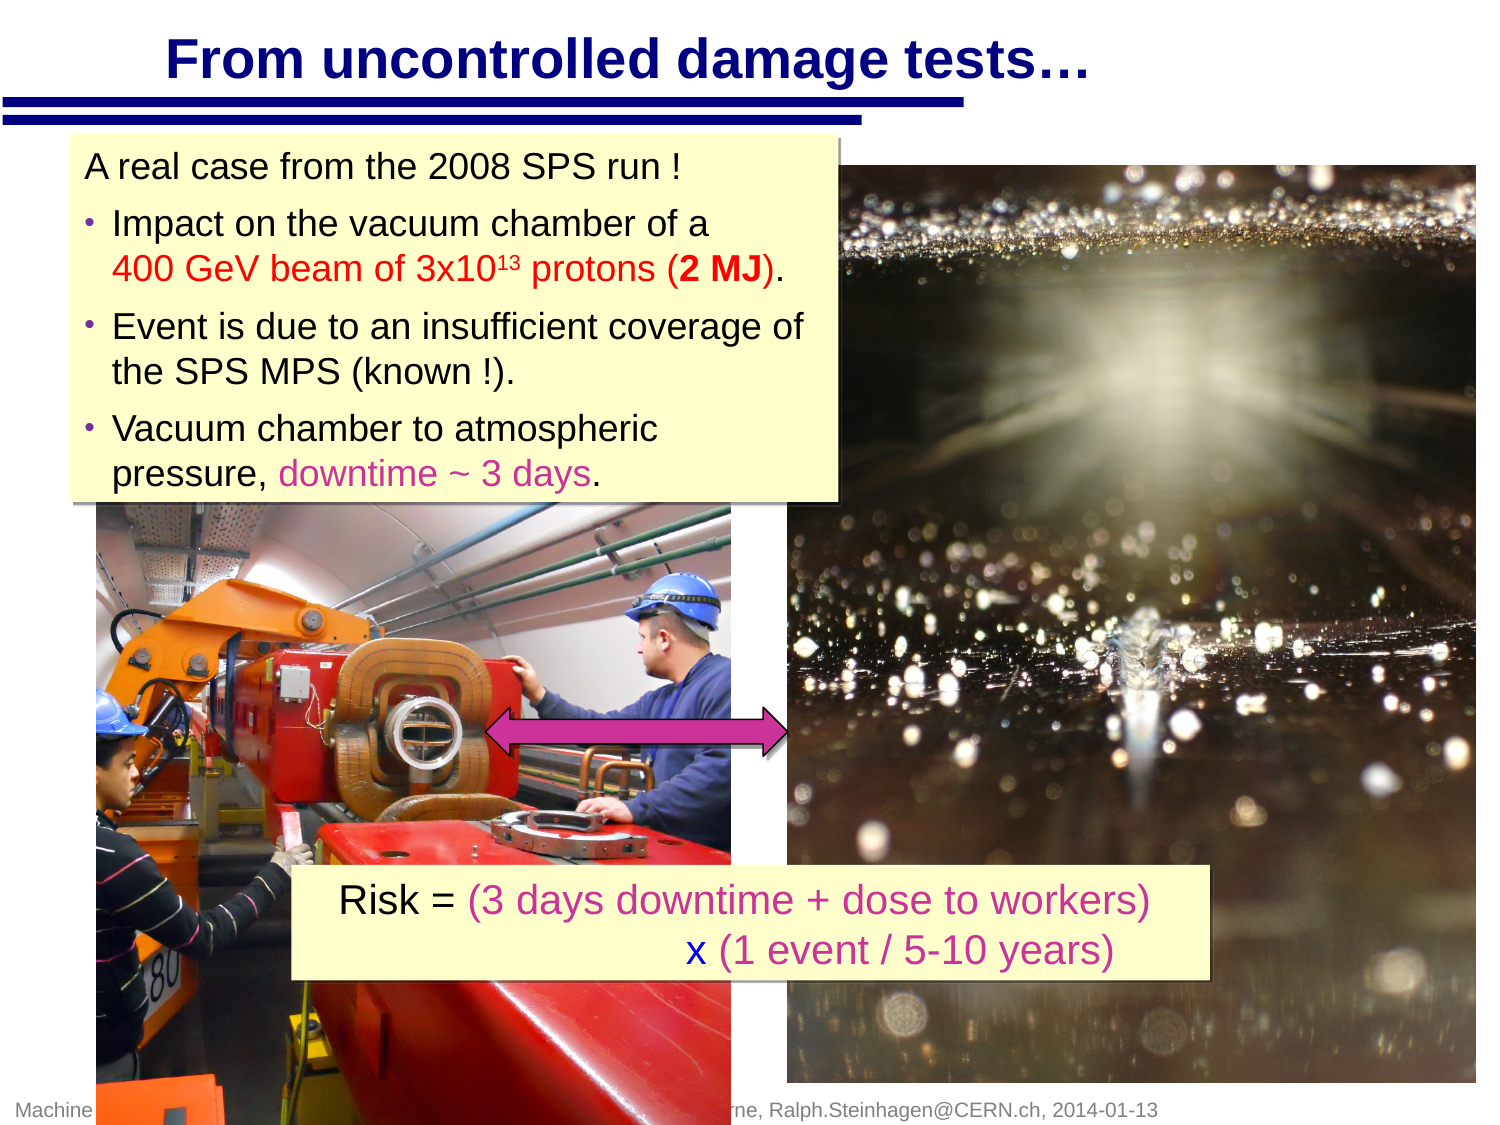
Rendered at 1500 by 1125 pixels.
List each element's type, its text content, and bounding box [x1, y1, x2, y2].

picture [787, 165, 1476, 1083]
title From uncontrolled damage tests… [149, 0, 1200, 113]
text_box [485, 707, 788, 757]
picture [96, 502, 731, 1125]
text_box Risk = (3 days downtime + dose to workers) x (1 event / 5-10 years) [291, 864, 1210, 981]
text_box A real case from the 2008 SPS run ! Impact on the vacuum chamber of a 400 GeV beam of 3x1013 protons (2 MJ). Event is due to an insufficient coverage of the SPS MPS (known !). Vacuum chamber to atmospheric pressure, downtime ~ 3 days. [69, 134, 839, 502]
